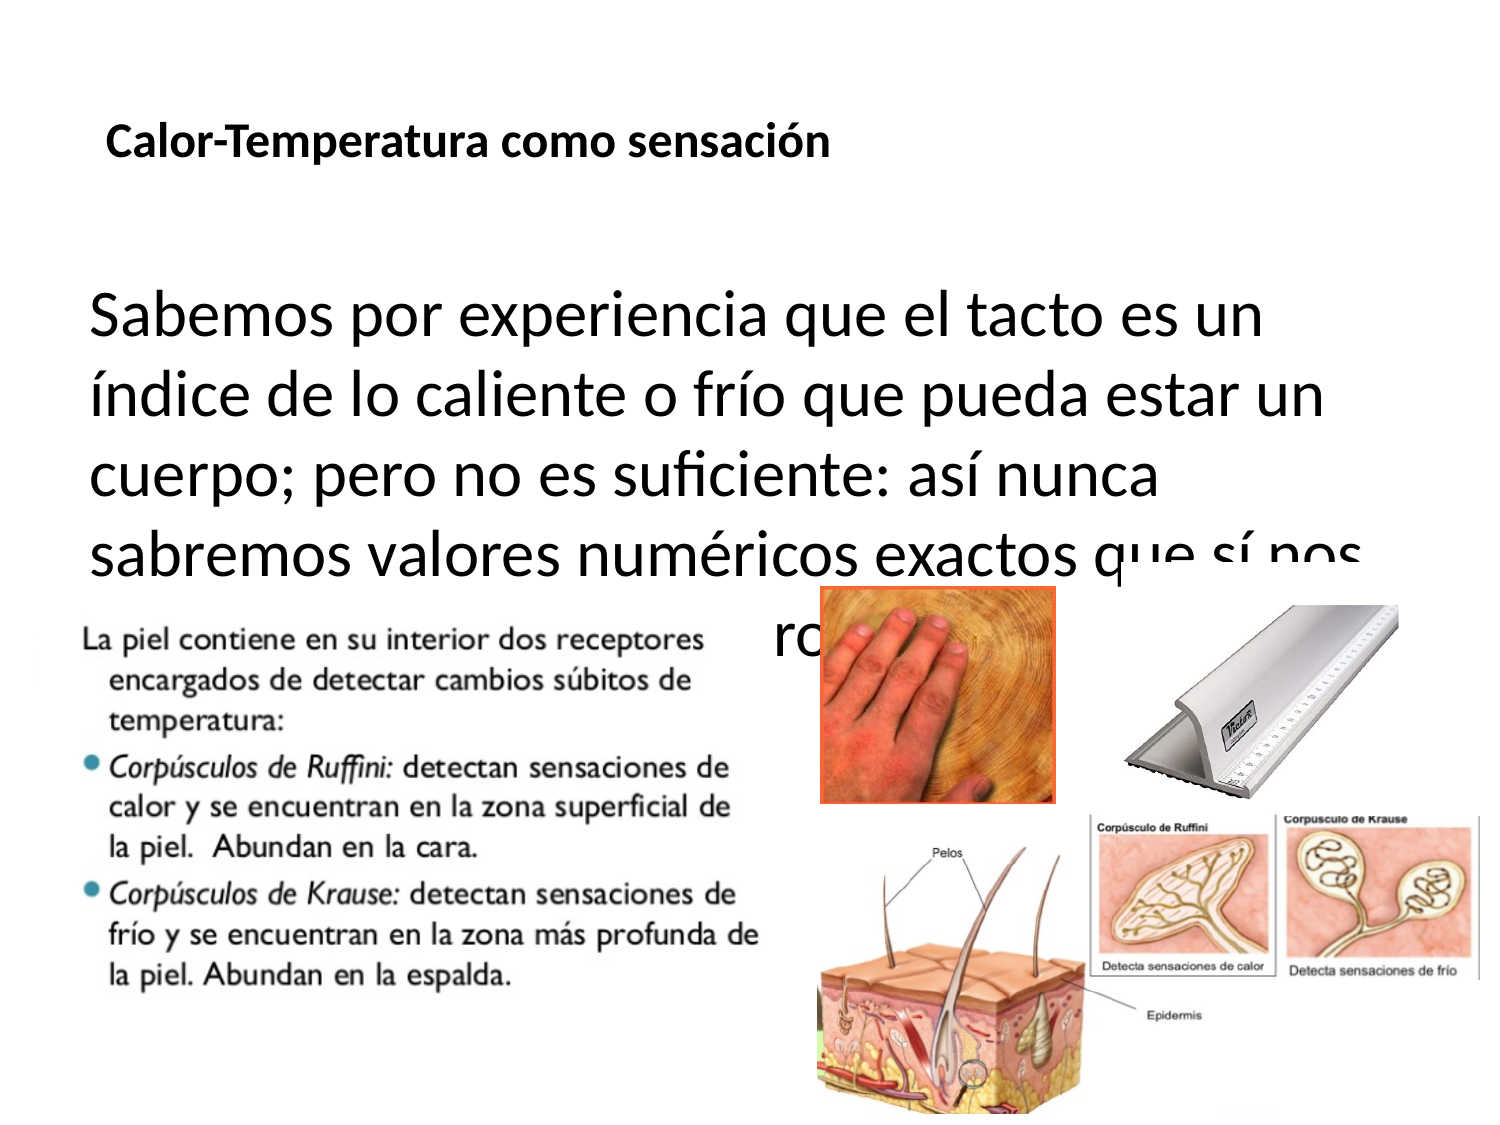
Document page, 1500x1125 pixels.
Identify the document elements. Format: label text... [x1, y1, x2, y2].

picture [35, 586, 774, 1035]
list Sabemos por experiencia que el tacto es un índice de lo caliente o frío que pueda estar un cuerpo; pero no es suficiente: así nunca sabremos valores numéricos exactos que sí nos proporciona el termómetro. [75, 262, 1436, 429]
text_box Calor-Temperatura como sensación [91, 100, 847, 176]
picture [817, 562, 1480, 1114]
